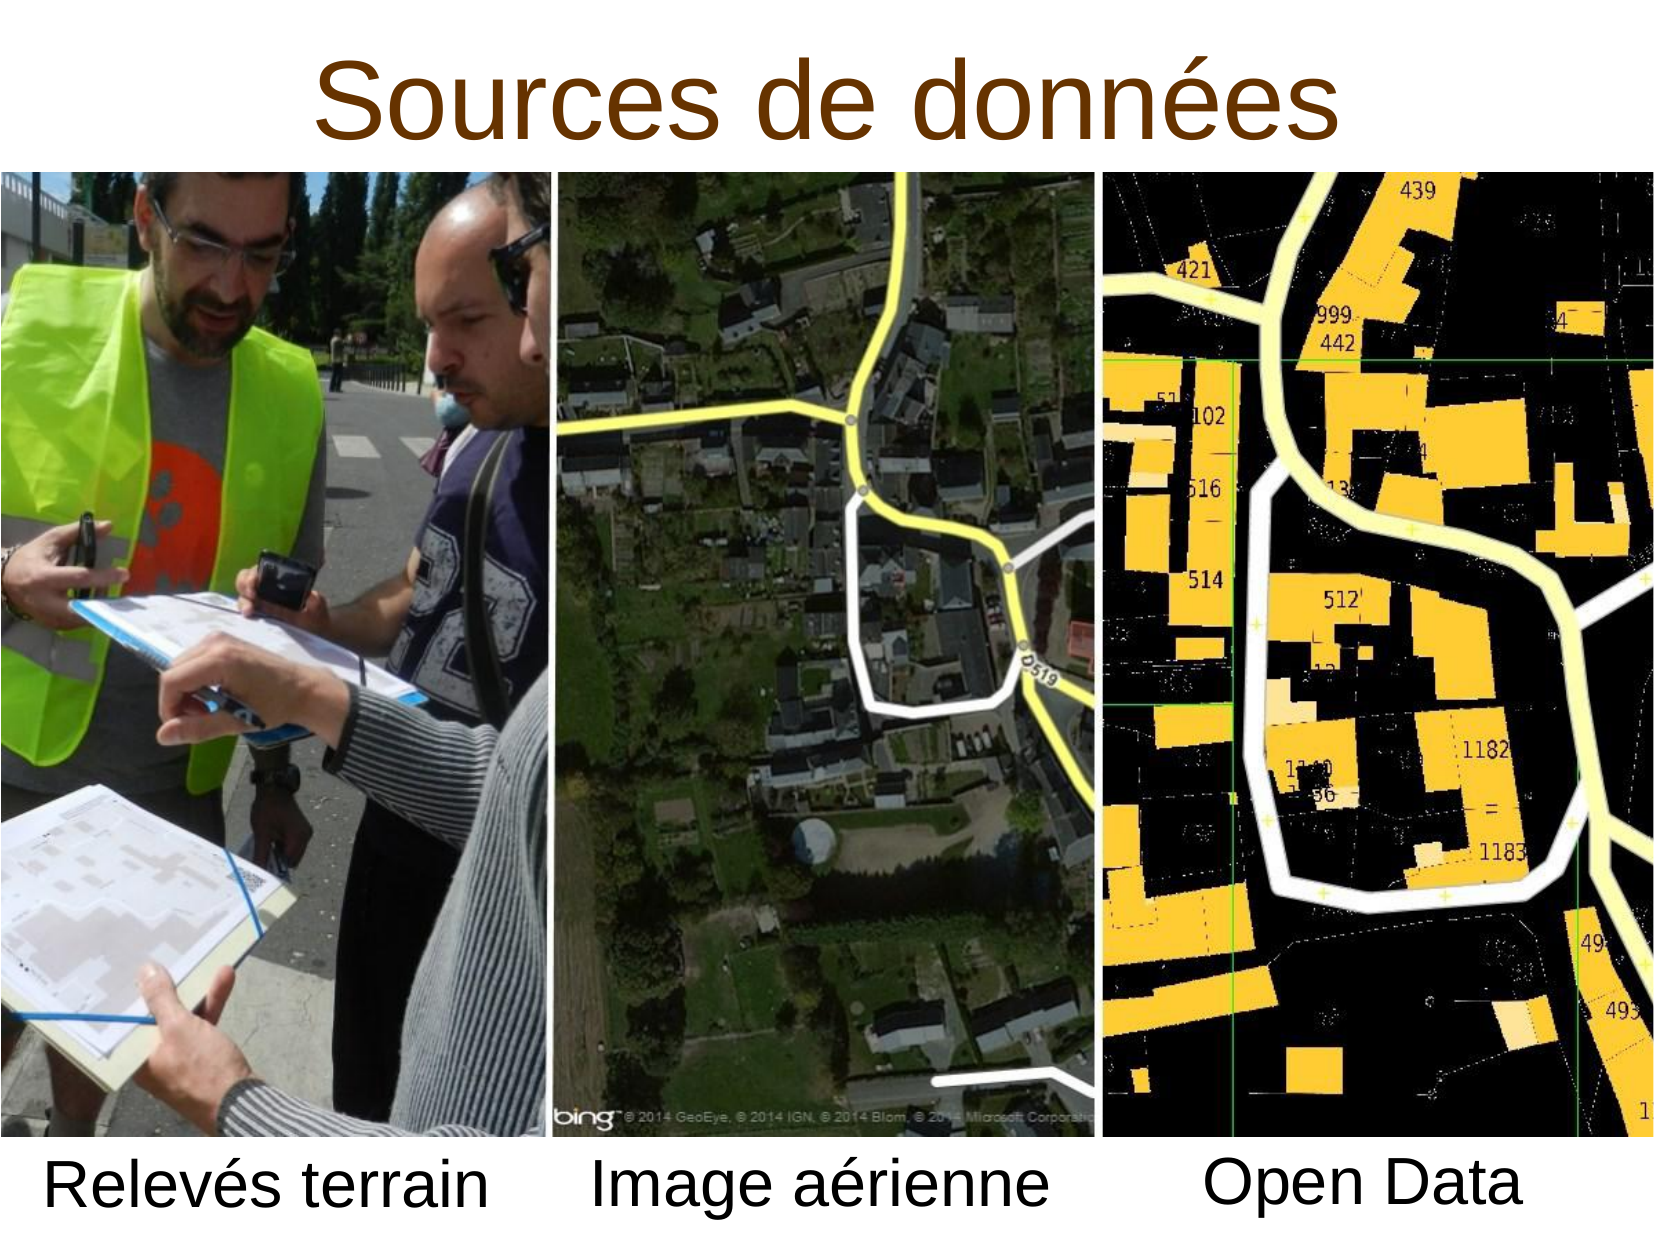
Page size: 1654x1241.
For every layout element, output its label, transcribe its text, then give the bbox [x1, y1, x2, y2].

text_box Open Data [1187, 1137, 1540, 1227]
text_box Relevés terrain [27, 1140, 506, 1230]
title Sources de données [82, 37, 1571, 164]
text_box Image aérienne [574, 1138, 1067, 1228]
picture [1, 172, 1654, 1137]
